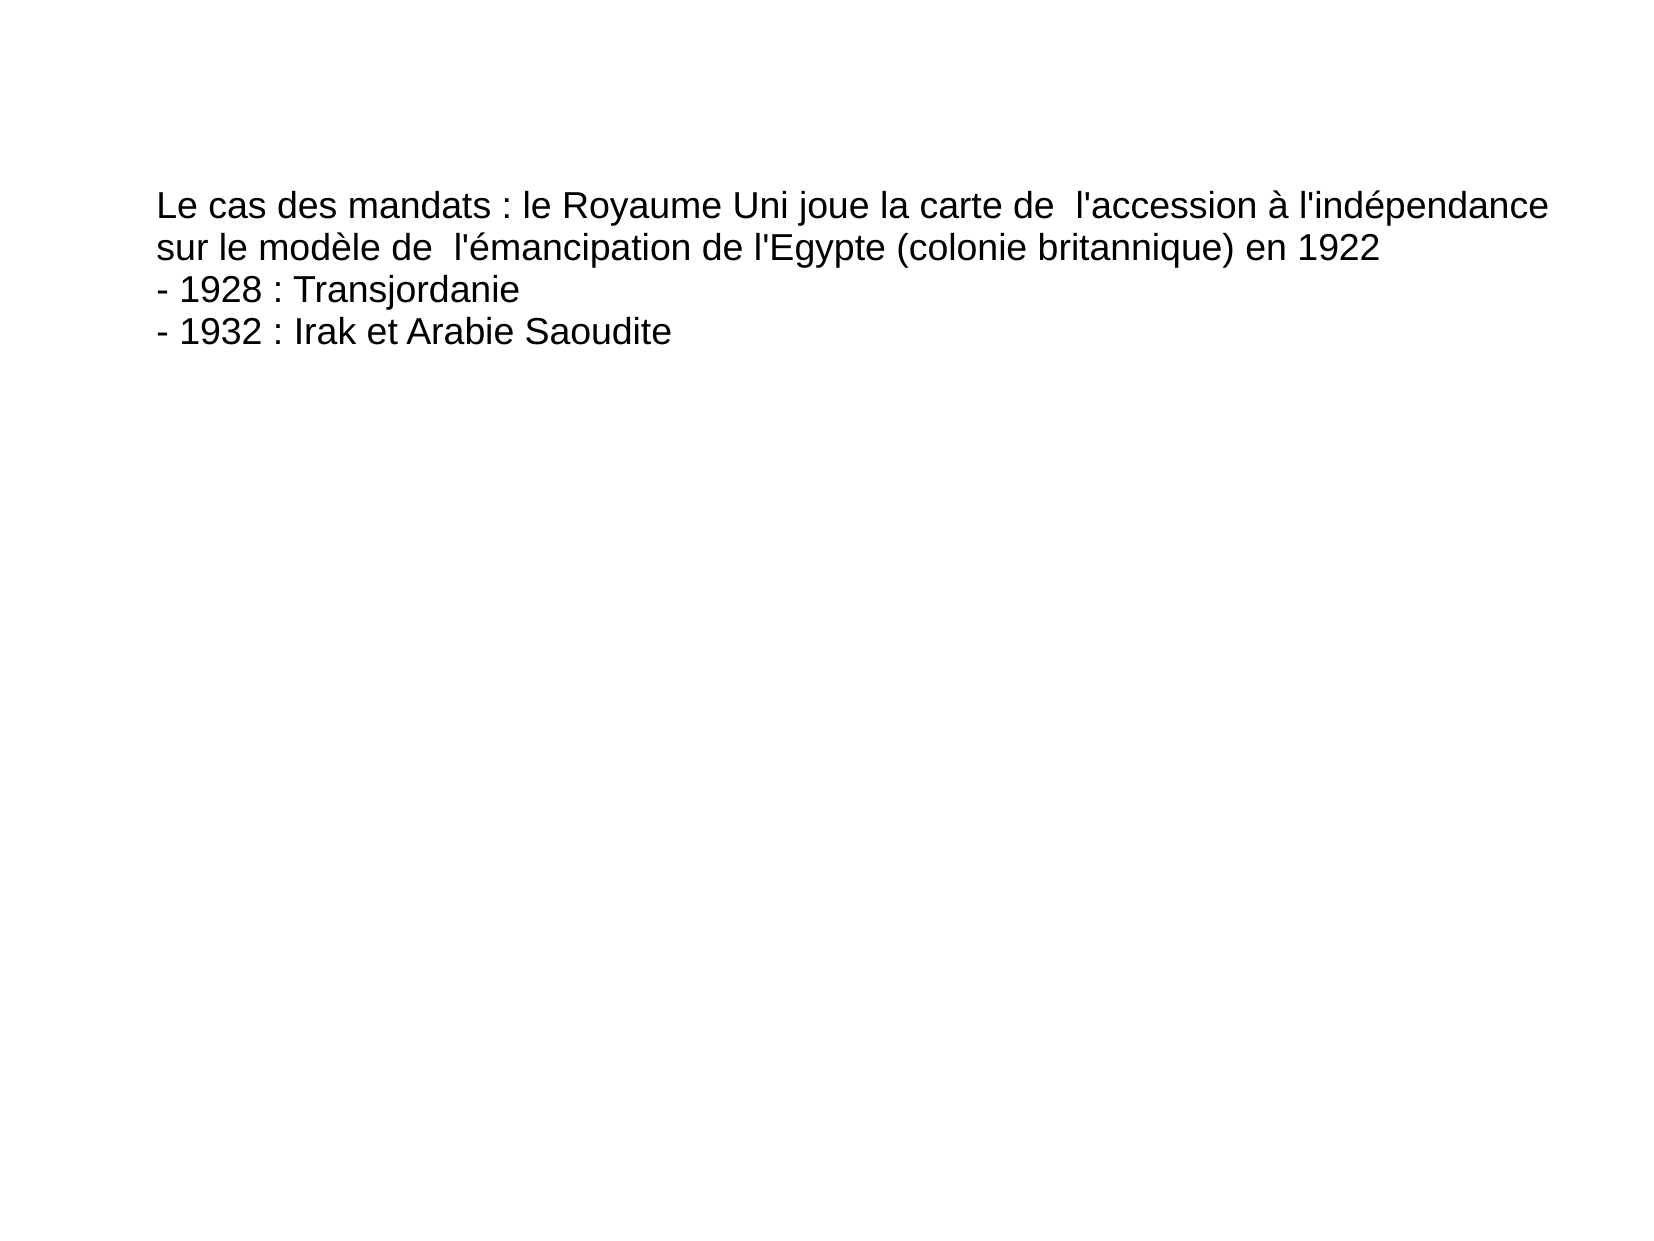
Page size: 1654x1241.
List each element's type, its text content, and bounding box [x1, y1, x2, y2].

text_box Le cas des mandats : le Royaume Uni joue la carte de l'accession à l'indépendance sur le modèle de l'émancipation de l'Egypte (colonie britannique) en 1922 - 1928 : Transjordanie - 1932 : Irak et Arabie Saoudite [141, 177, 1565, 403]
